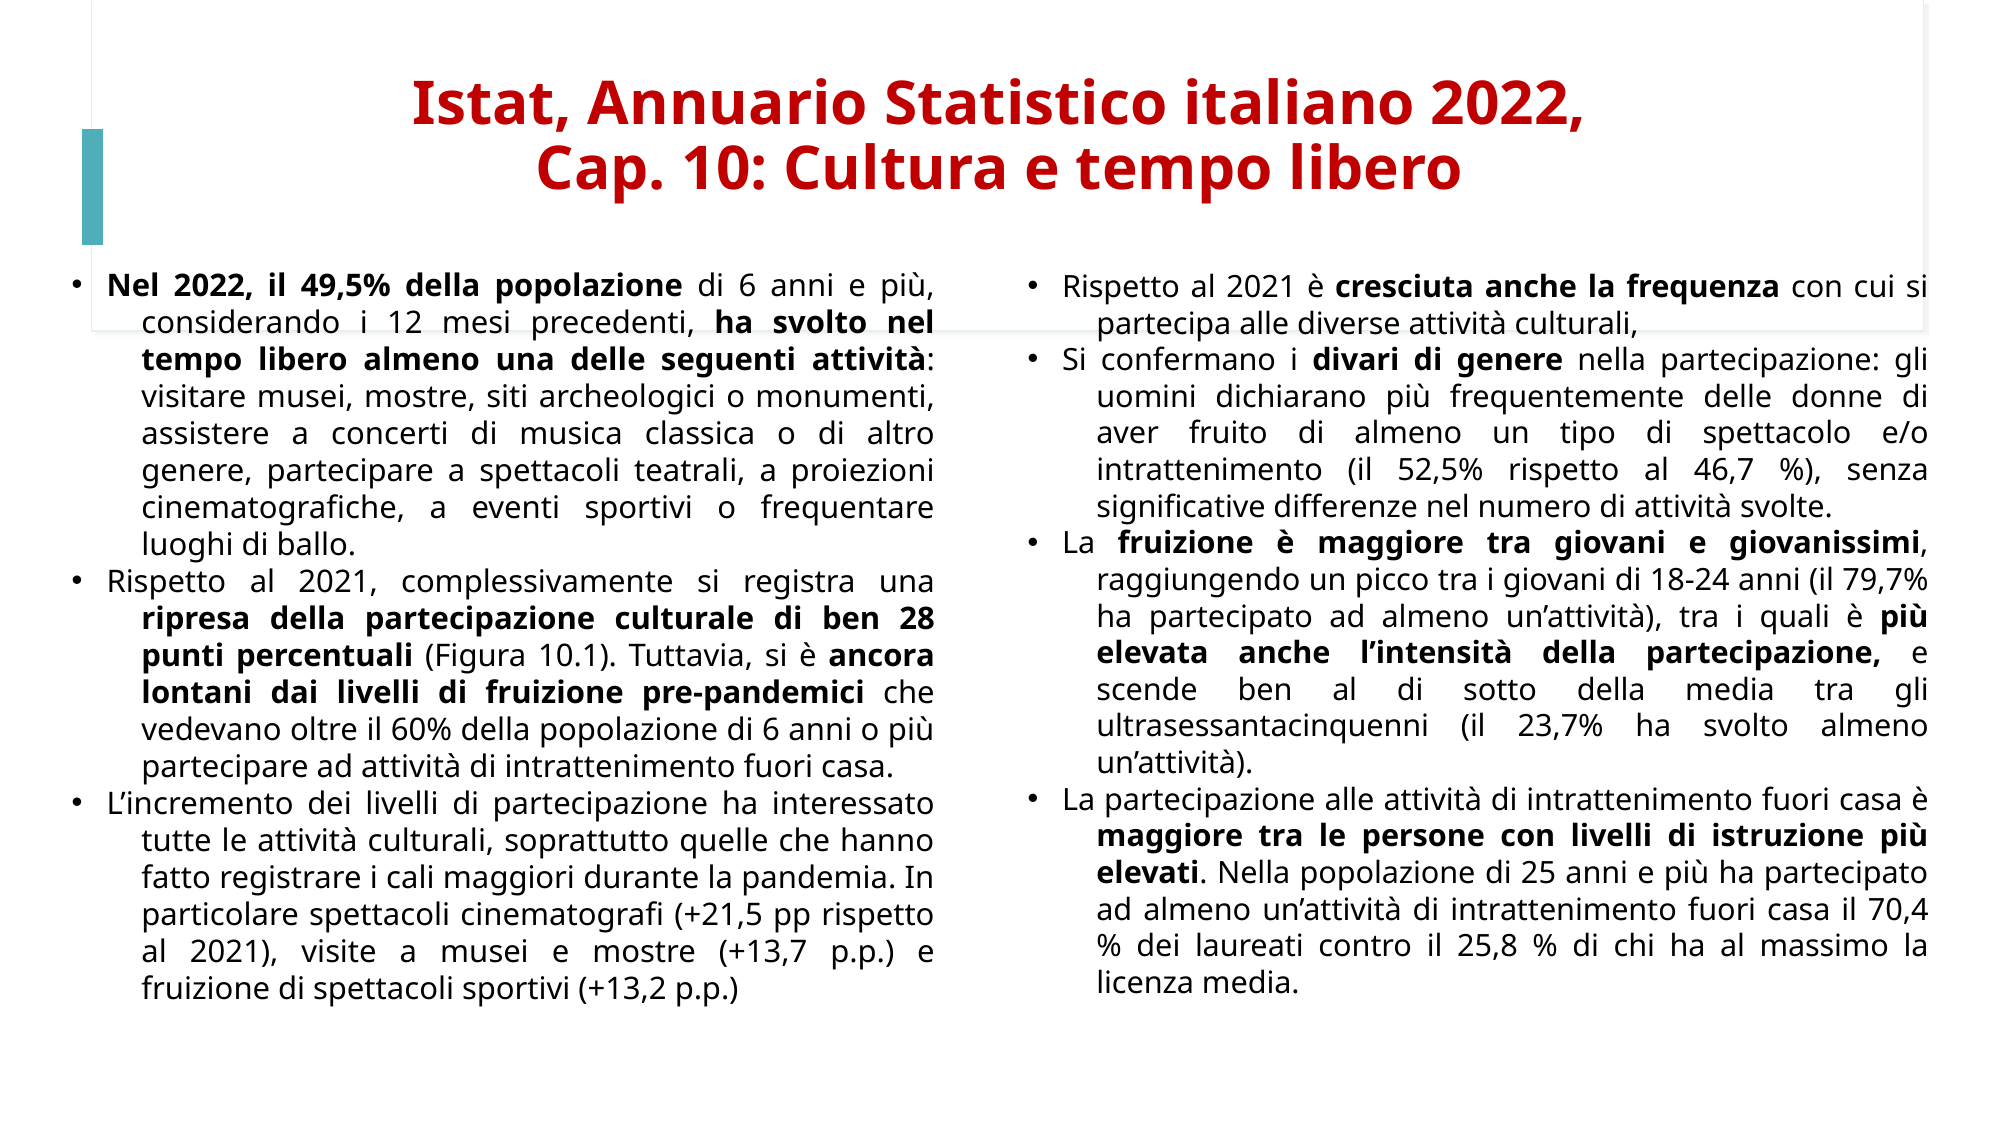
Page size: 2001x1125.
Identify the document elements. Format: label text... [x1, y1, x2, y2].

list Rispetto al 2021 è cresciuta anche la frequenza con cui si partecipa alle diverse attività culturali, Si confermano i divari di genere nella partecipazione: gli uomini dichiarano più frequentemente delle donne di aver fruito di almeno un tipo di spettacolo e/o intrattenimento (il 52,5% rispetto al 46,7 %), senza significative differenze nel numero di attività svolte. La fruizione è maggiore tra giovani e giovanissimi, raggiungendo un picco tra i giovani di 18-24 anni (il 79,7% ha partecipato ad almeno un’attività), tra i quali è più elevata anche l’intensità della partecipazione, e scende ben al di sotto della media tra gli ultrasessantacinquenni (il 23,7% ha svolto almeno un’attività). La partecipazione alle attività di intrattenimento fuori casa è maggiore tra le persone con livelli di istruzione più elevati. Nella popolazione di 25 anni e più ha partecipato ad almeno un’attività di intrattenimento fuori casa il 70,4 % dei laureati contro il 25,8 % di chi ha al massimo la licenza media. [1012, 259, 1944, 1012]
title Istat, Annuario Statistico italiano 2022, Cap. 10: Cultura e tempo libero [137, 59, 1863, 216]
list Nel 2022, il 49,5% della popolazione di 6 anni e più, considerando i 12 mesi precedenti, ha svolto nel tempo libero almeno una delle seguenti attività: visitare musei, mostre, siti archeologici o monumenti, assistere a concerti di musica classica o di altro genere, partecipare a spettacoli teatrali, a proiezioni cinematografiche, a eventi sportivi o frequentare luoghi di ballo. Rispetto al 2021, complessivamente si registra una ripresa della partecipazione culturale di ben 28 punti percentuali (Figura 10.1). Tuttavia, si è ancora lontani dai livelli di fruizione pre-pandemici che vedevano oltre il 60% della popolazione di 6 anni o più partecipare ad attività di intrattenimento fuori casa. L’incremento dei livelli di partecipazione ha interessato tutte le attività culturali, soprattutto quelle che hanno fatto registrare i cali maggiori durante la pandemia. In particolare spettacoli cinematografi (+21,5 pp rispetto al 2021), visite a musei e mostre (+13,7 p.p.) e fruizione di spettacoli sportivi (+13,2 p.p.) [56, 257, 950, 1038]
